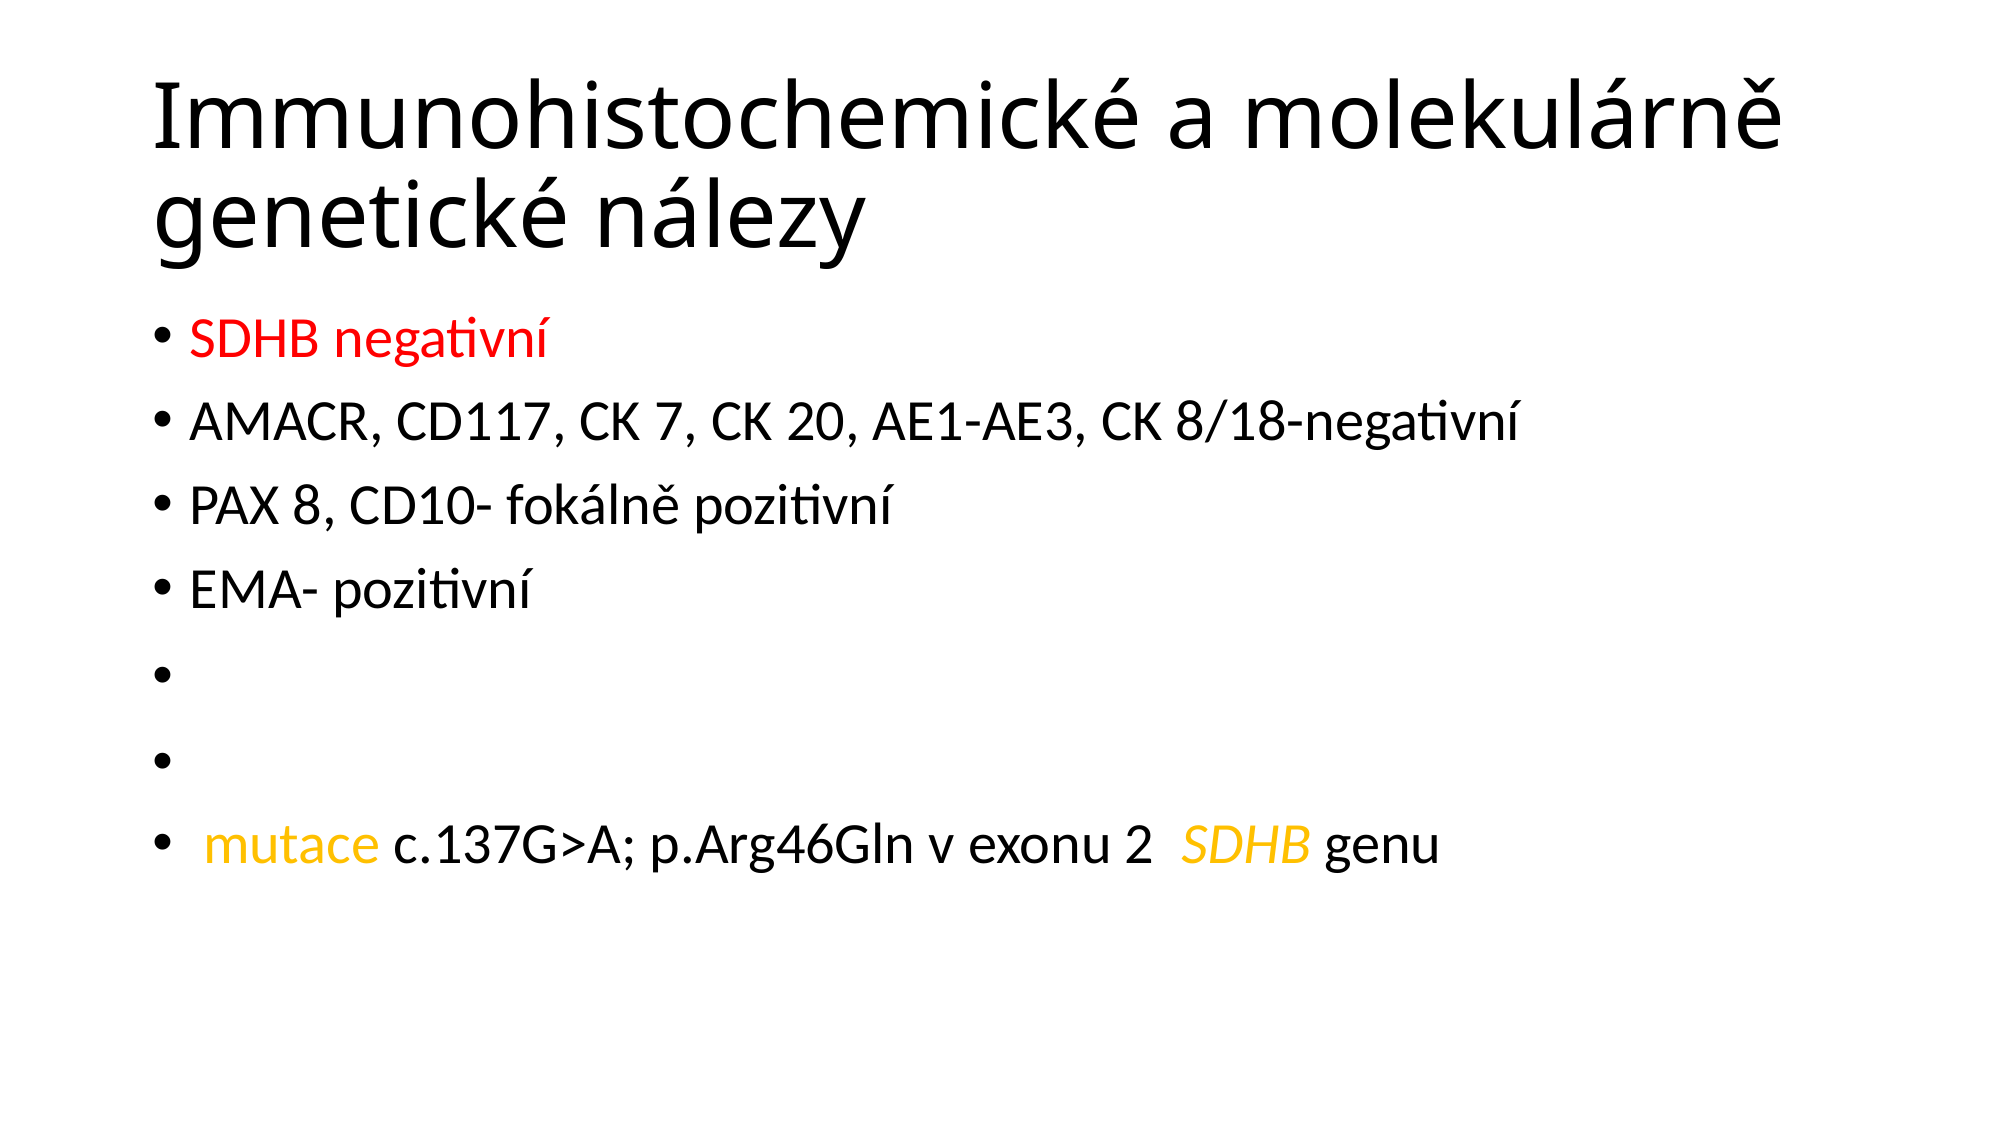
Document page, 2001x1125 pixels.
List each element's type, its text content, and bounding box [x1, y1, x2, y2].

title Immunohistochemické a molekulárně genetické nálezy [137, 59, 1863, 278]
list SDHB negativní AMACR, CD117, CK 7, CK 20, AE1-AE3, CK 8/18-negativní PAX 8, CD10- fokálně pozitivní EMA- pozitivní mutace c.137G>A; p.Arg46Gln v exonu 2 SDHB genu [137, 299, 1863, 1014]
